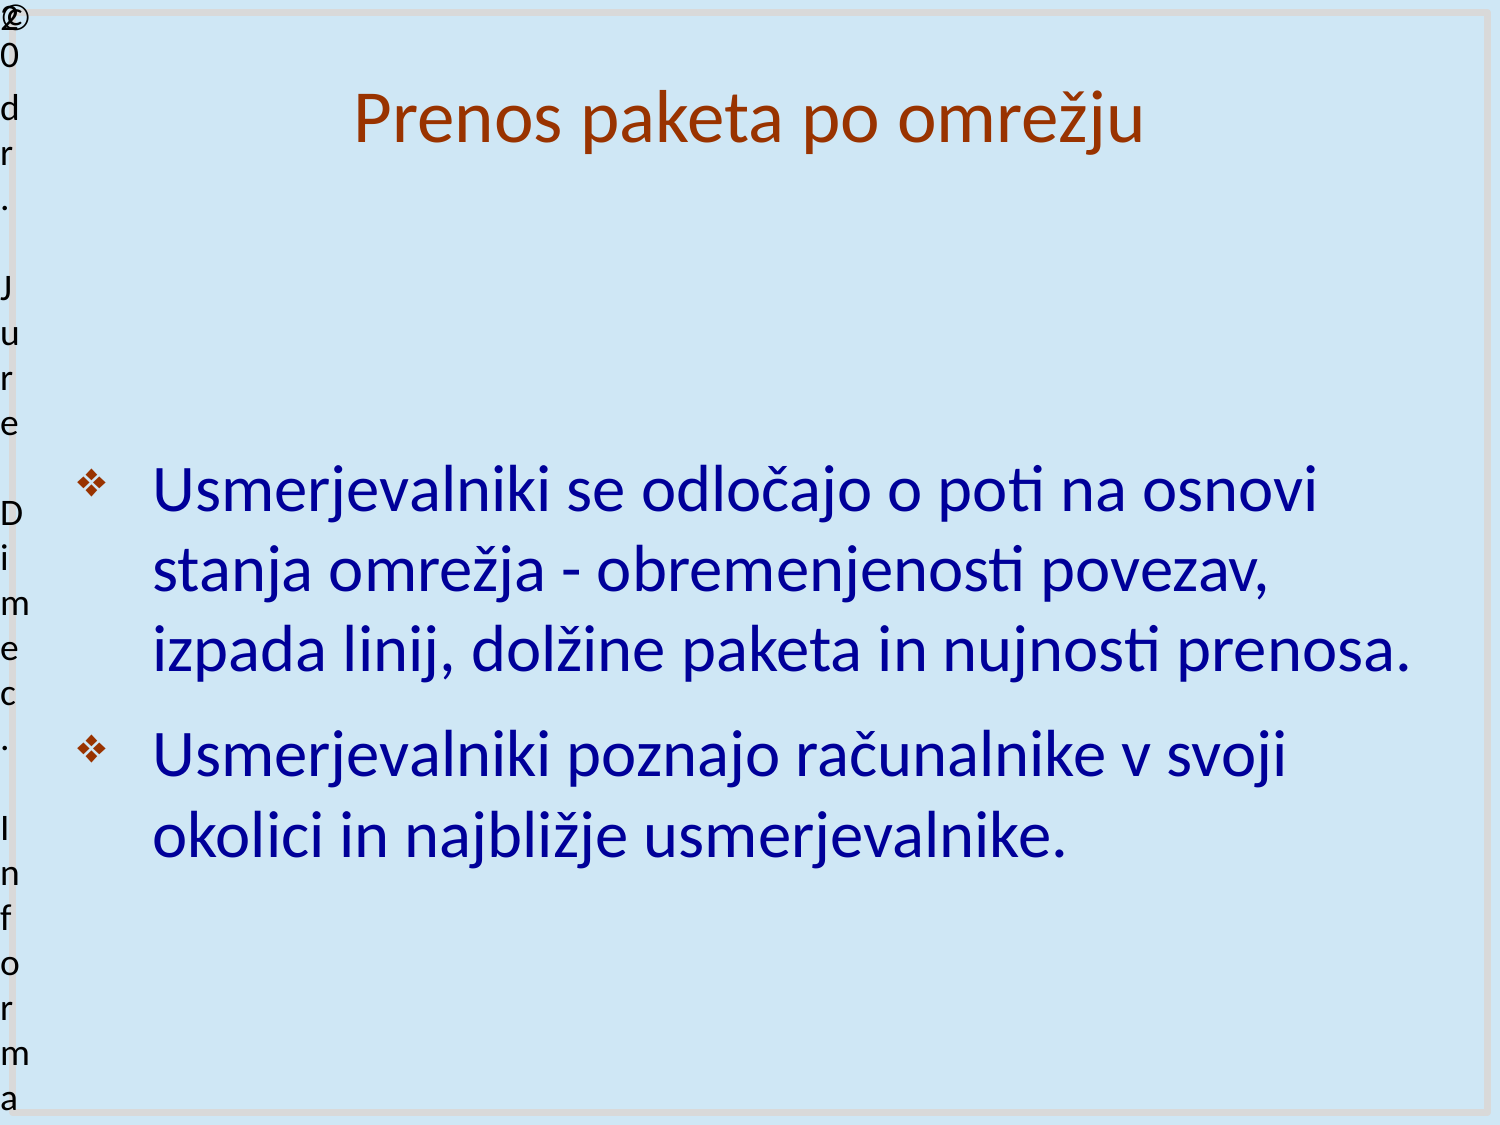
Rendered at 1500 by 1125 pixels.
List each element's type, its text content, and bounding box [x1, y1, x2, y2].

list Usmerjevalniki se odločajo o poti na osnovi stanja omrežja - obremenjenosti povezav, izpada linij, dolžine paketa in nujnosti prenosa. Usmerjevalniki poznajo računalnike v svoji okolici in najbližje usmerjevalnike. [62, 437, 1463, 1063]
title Prenos paketa po omrežju [112, 50, 1388, 175]
